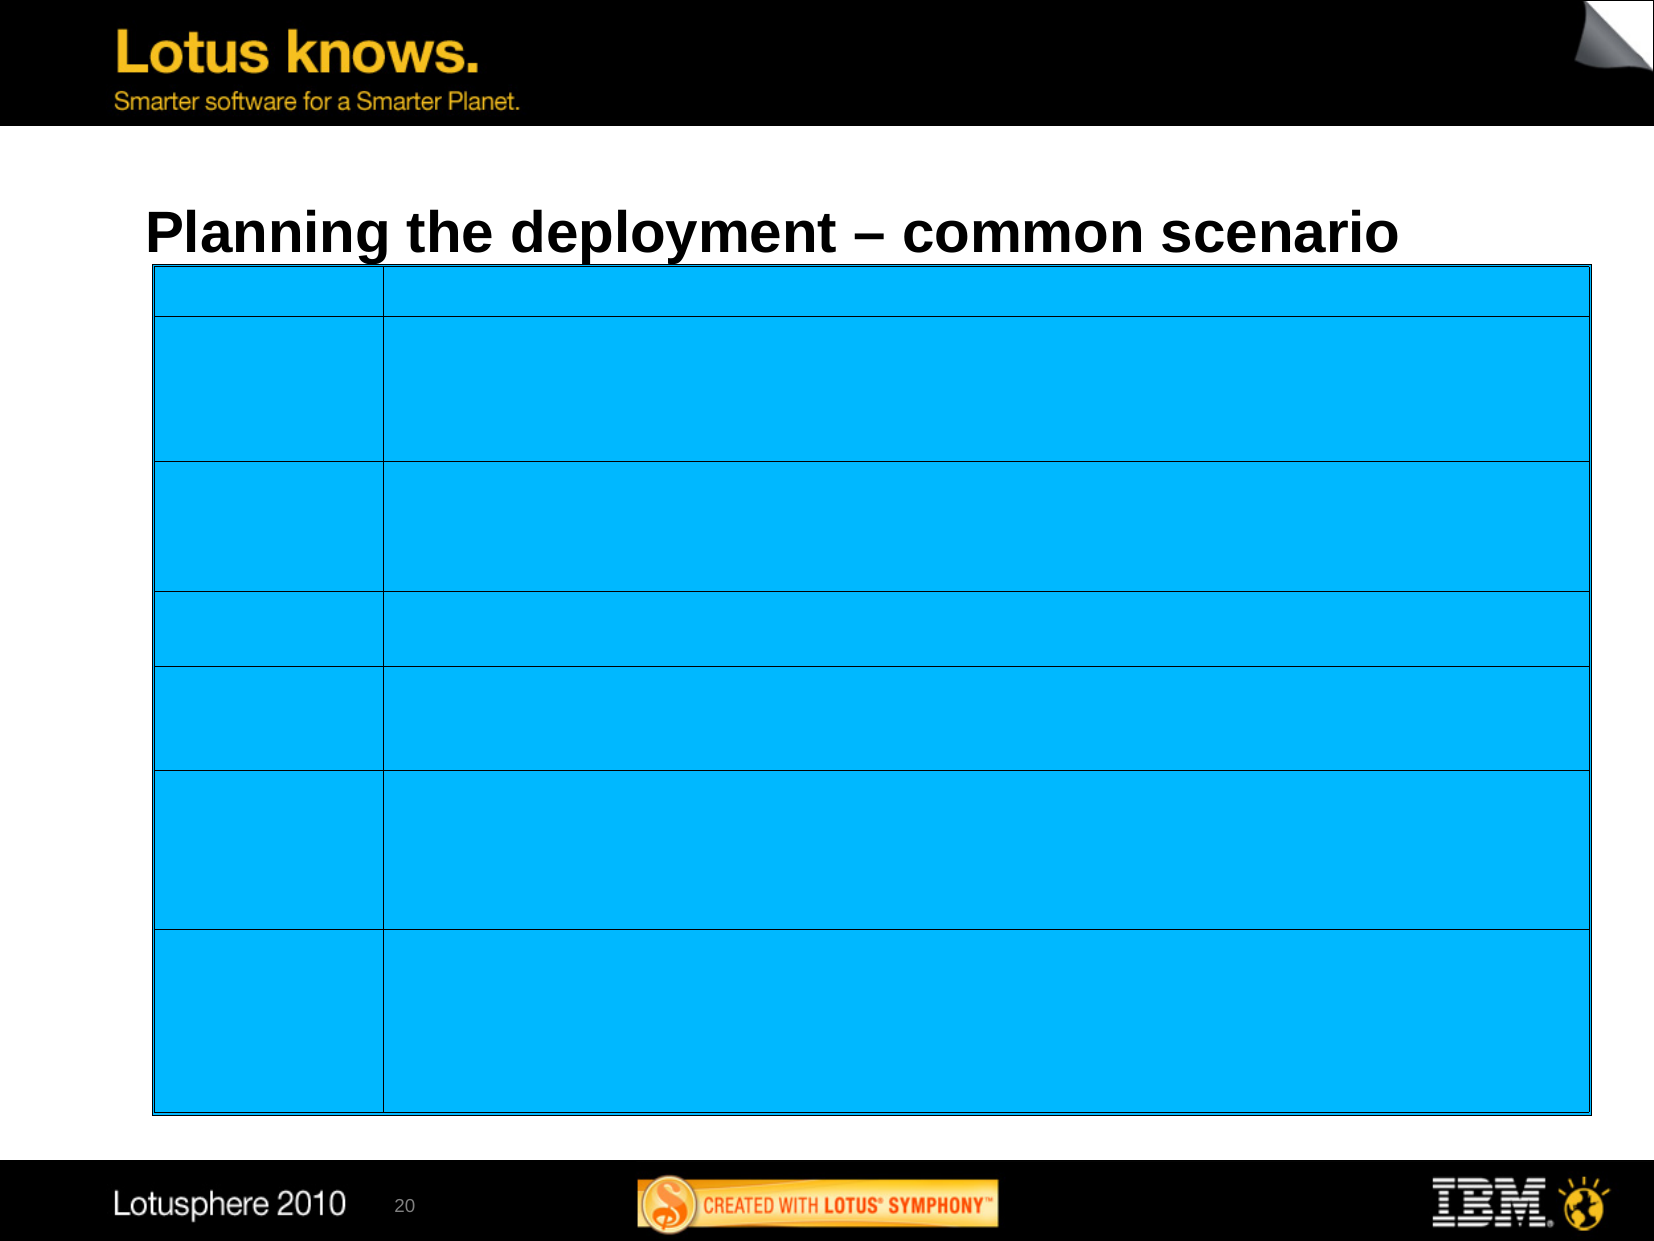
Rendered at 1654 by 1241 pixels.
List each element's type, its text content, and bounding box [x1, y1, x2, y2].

chart [152, 264, 1592, 1116]
title Planning the deployment – common scenario [145, 144, 1513, 266]
picture [1, 1, 1653, 125]
picture [1, 1161, 1653, 1241]
